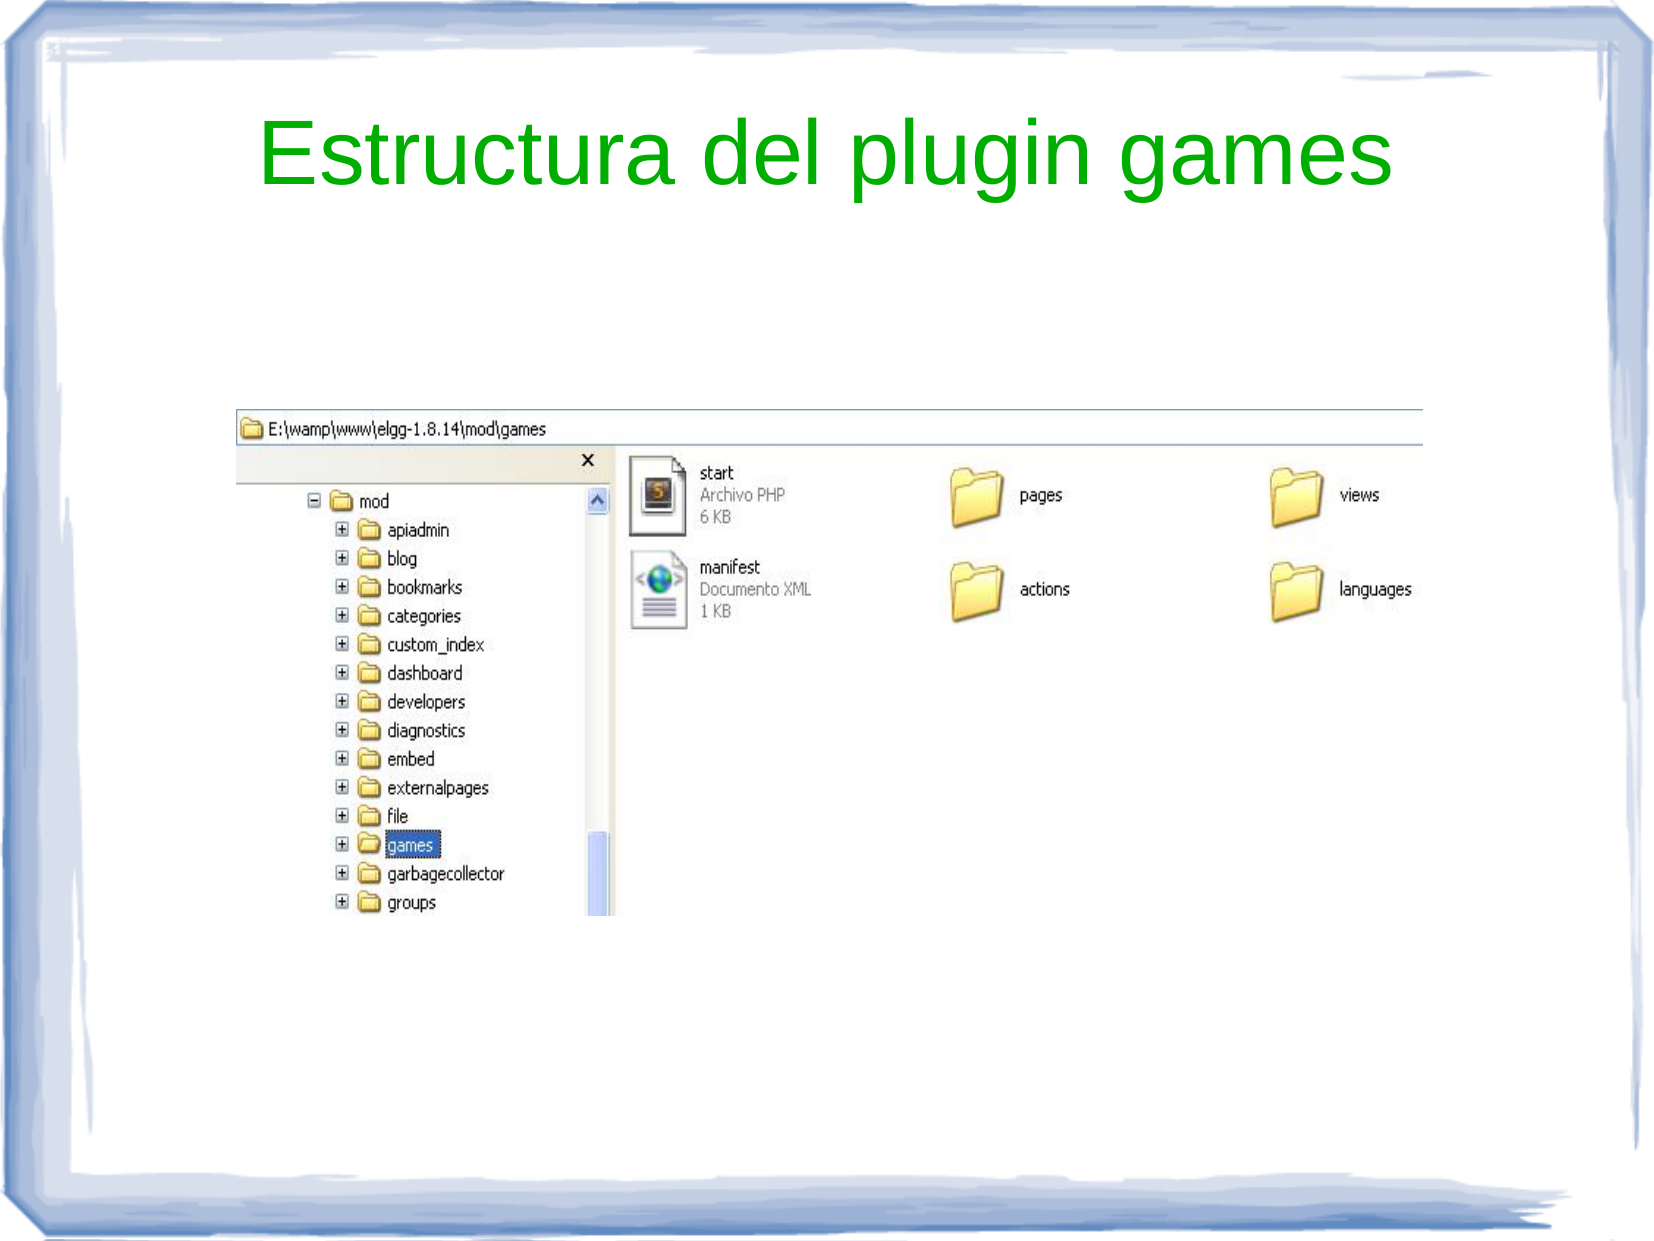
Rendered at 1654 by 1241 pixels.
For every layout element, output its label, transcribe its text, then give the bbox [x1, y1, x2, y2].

picture [0, 0, 1654, 1241]
title Estructura del plugin games [82, 56, 1571, 250]
